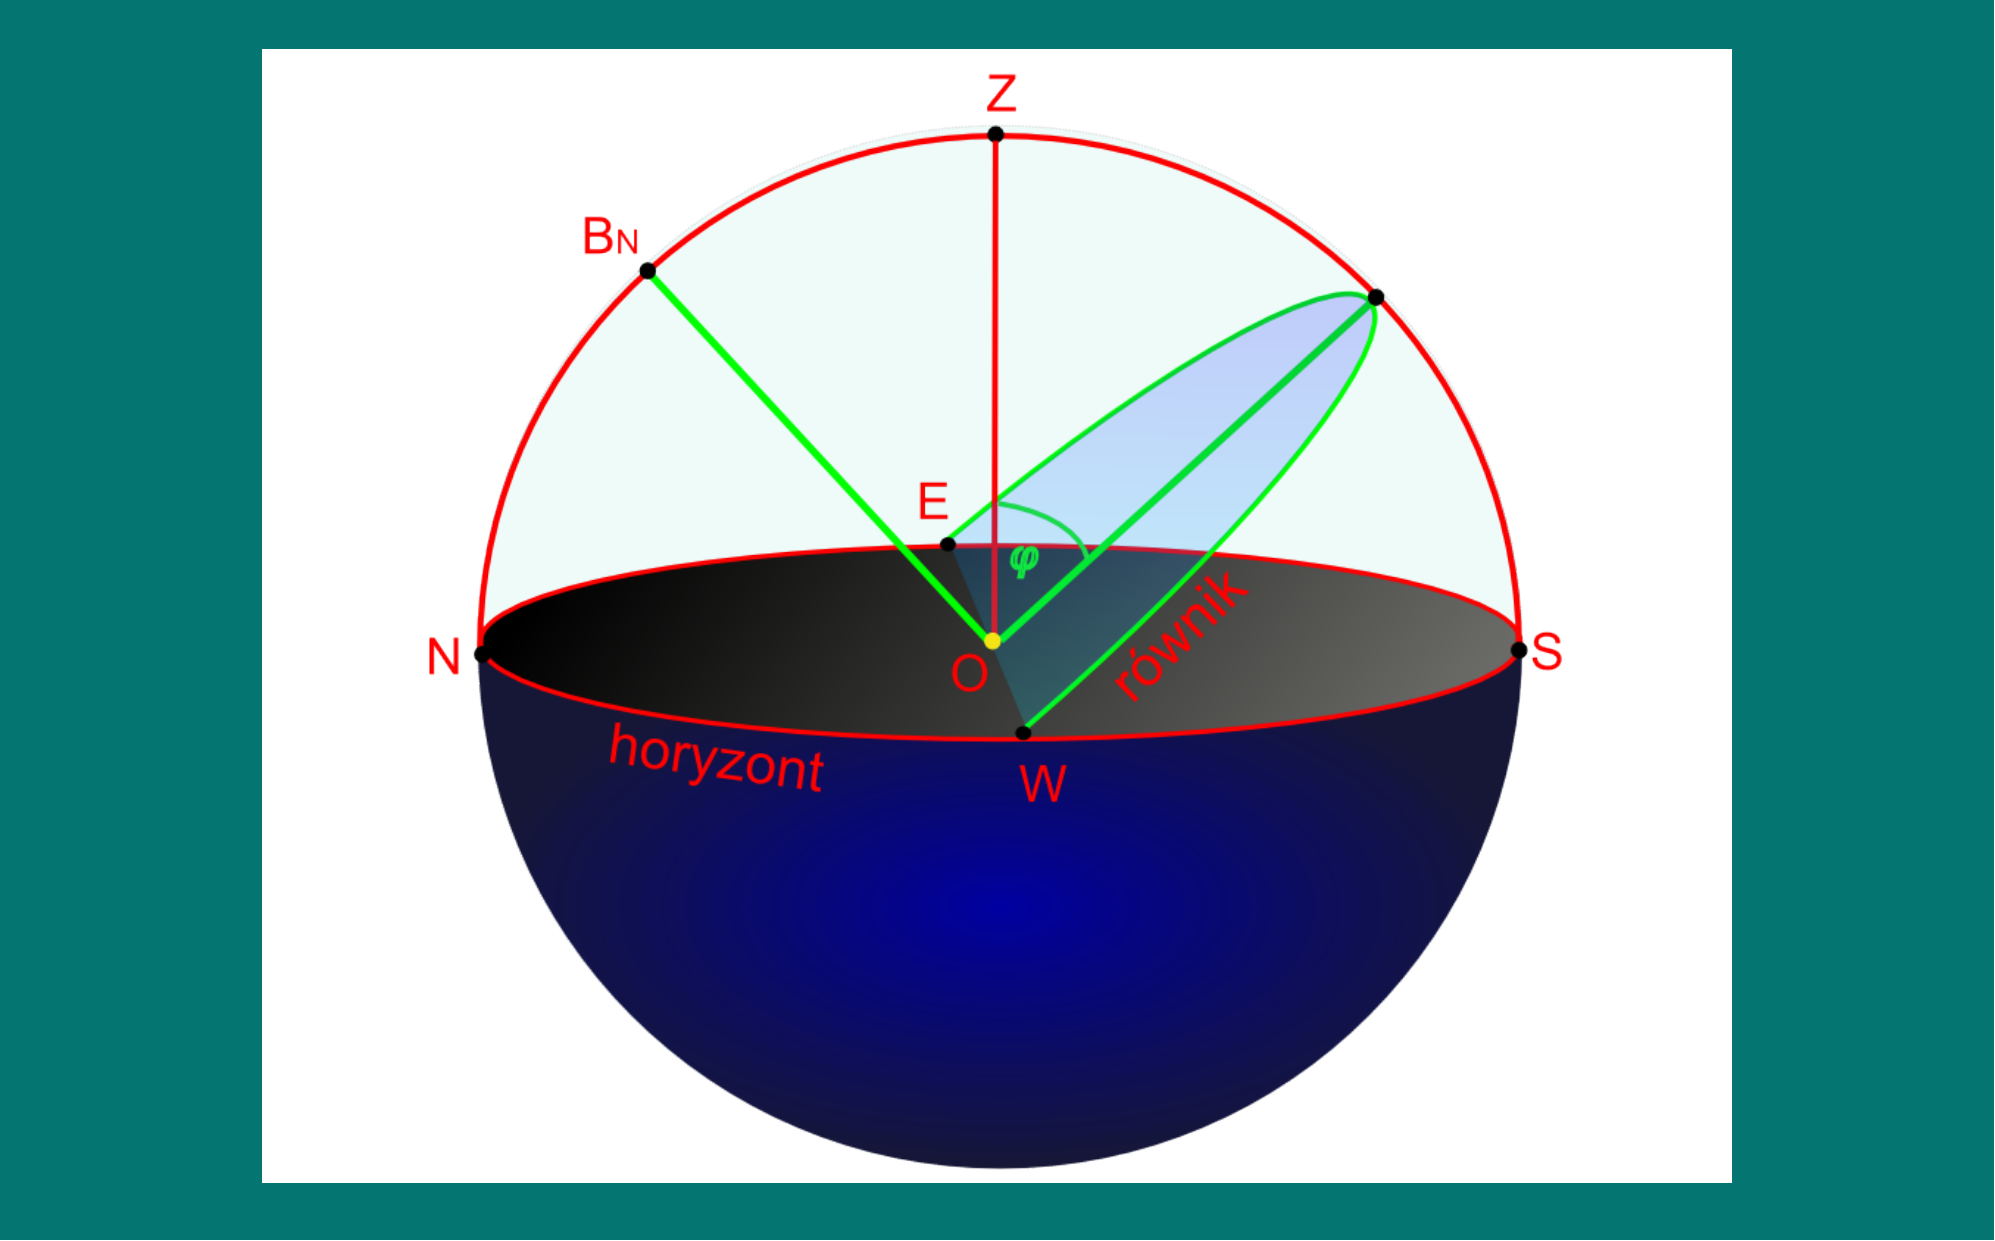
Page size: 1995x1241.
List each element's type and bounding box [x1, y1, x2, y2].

picture [262, 49, 1733, 1183]
